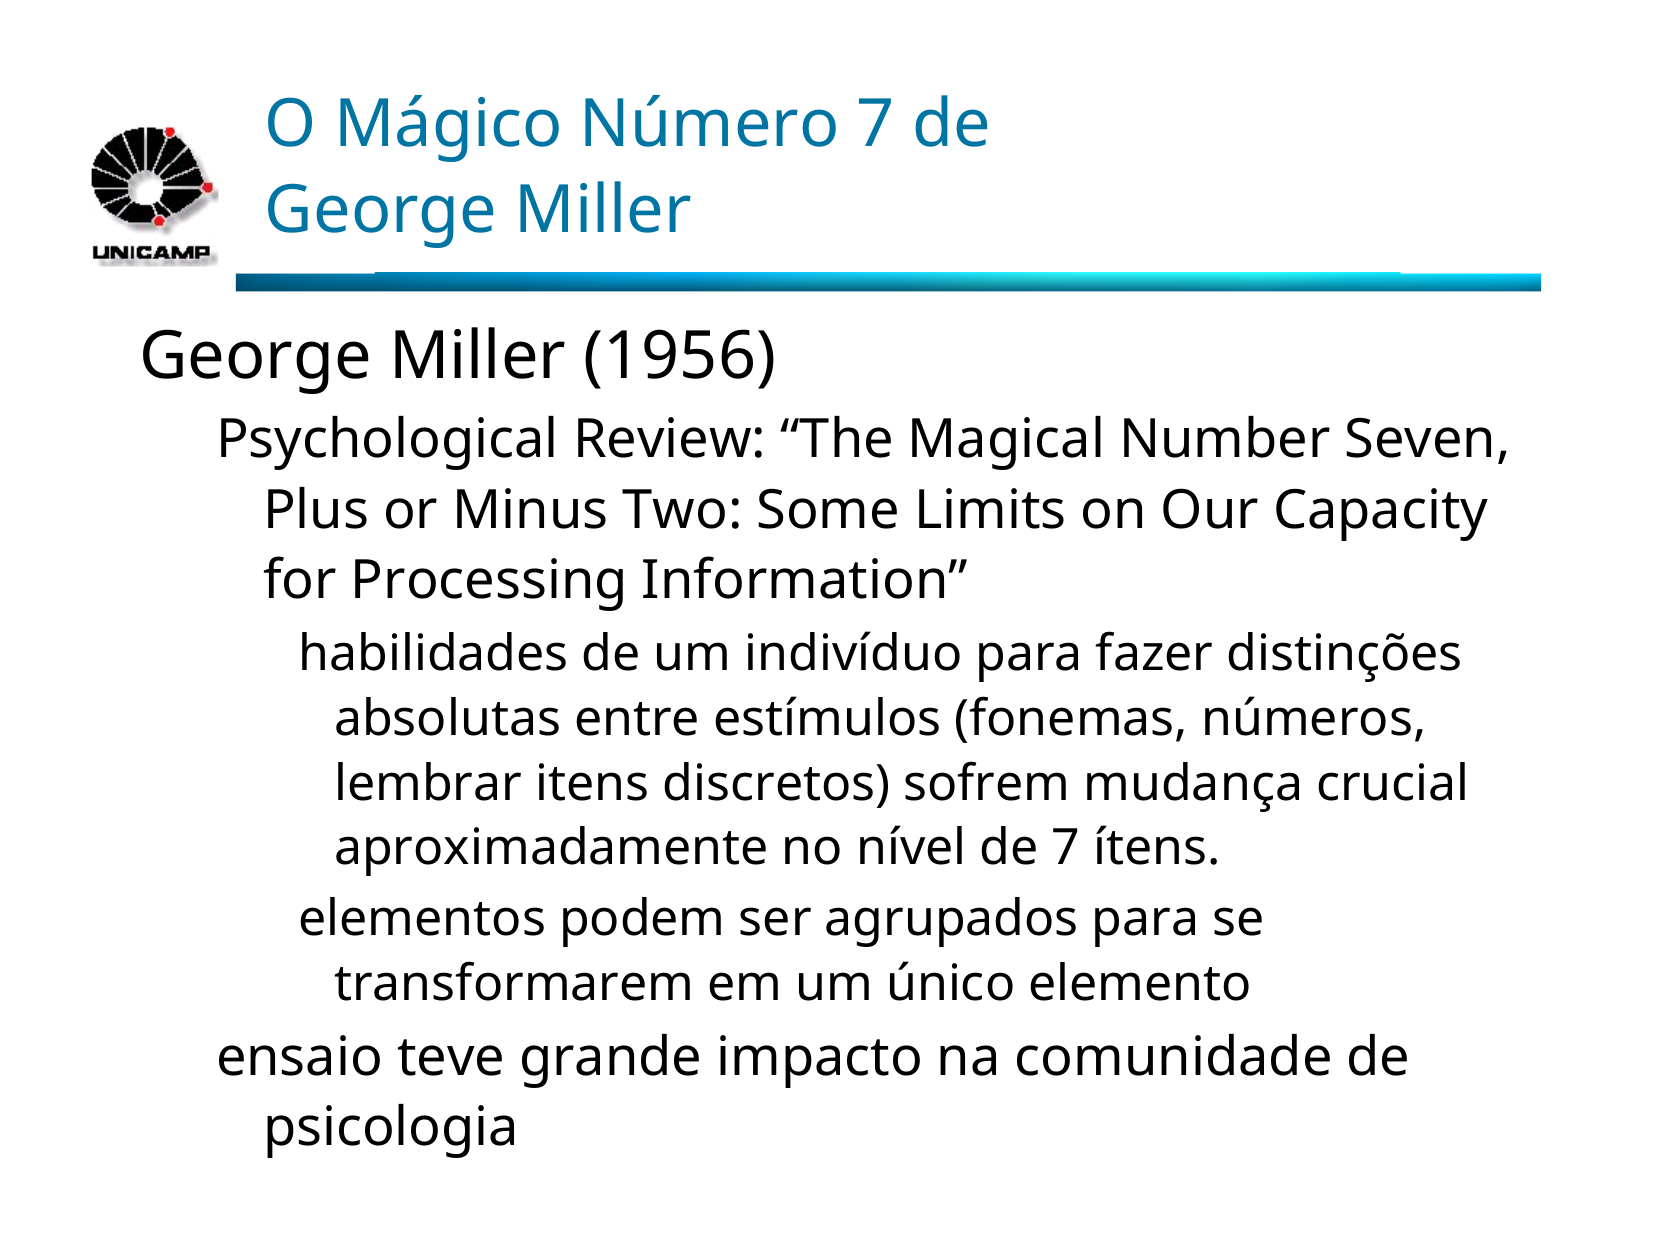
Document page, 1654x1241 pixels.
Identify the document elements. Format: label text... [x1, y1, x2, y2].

picture [125, 272, 1654, 295]
list George Miller (1956) Psychological Review: “The Magical Number Seven, Plus or Minus Two: Some Limits on Our Capacity for Processing Information” habilidades de um indivíduo para fazer distinções absolutas entre estímulos (fonemas, números, lembrar itens discretos) sofrem mudança crucial aproximadamente no nível de 7 ítens. elementos podem ser agrupados para se transformarem em um único elemento ensaio teve grande impacto na comunidade de psicologia [121, 309, 1534, 1182]
title O Mágico Número 7 de George Miller [264, 42, 1534, 250]
